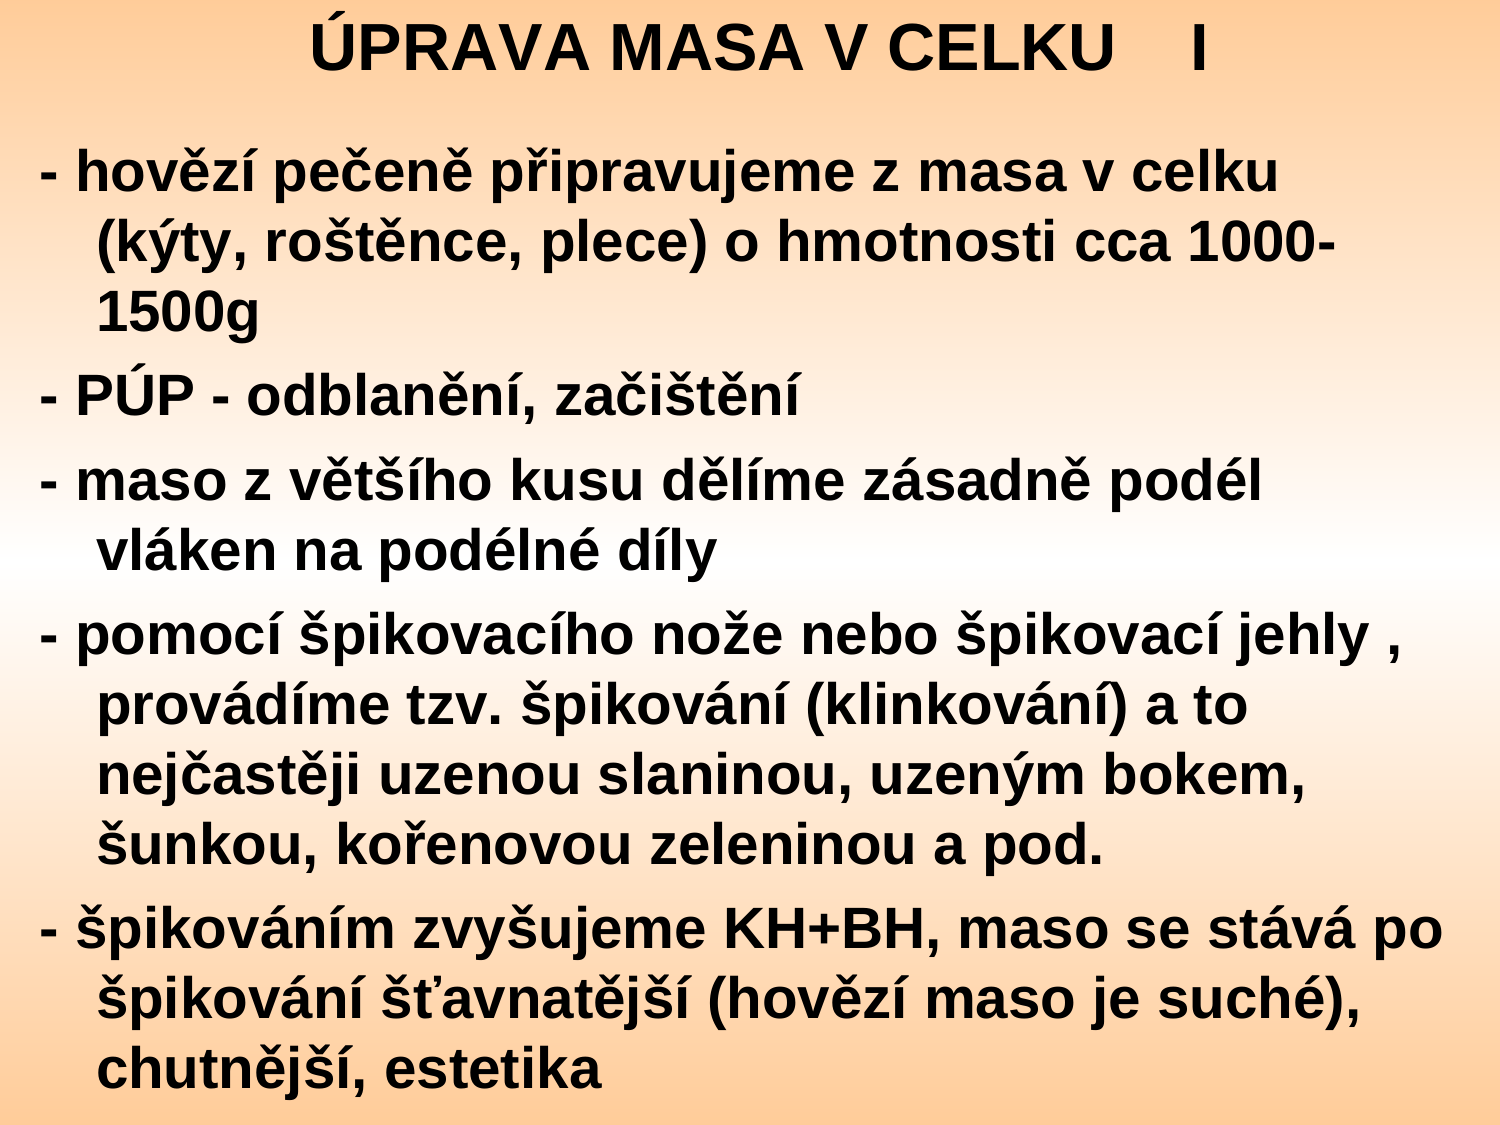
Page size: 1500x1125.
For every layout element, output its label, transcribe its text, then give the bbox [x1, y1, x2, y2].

title ÚPRAVA MASA V CELKU I [112, 0, 1388, 92]
list - hovězí pečeně připravujeme z masa v celku (kýty, roštěnce, plece) o hmotnosti cca 1000-1500g - PÚP - odblanění, začištění - maso z většího kusu dělíme zásadně podél vláken na podélné díly - pomocí špikovacího nože nebo špikovací jehly , provádíme tzv. špikování (klinkování) a to nejčastěji uzenou slaninou, uzeným bokem, šunkou, kořenovou zeleninou a pod. - špikováním zvyšujeme KH+BH, maso se stává po špikování šťavnatější (hovězí maso je suché), chutnější, estetika [24, 125, 1463, 1109]
